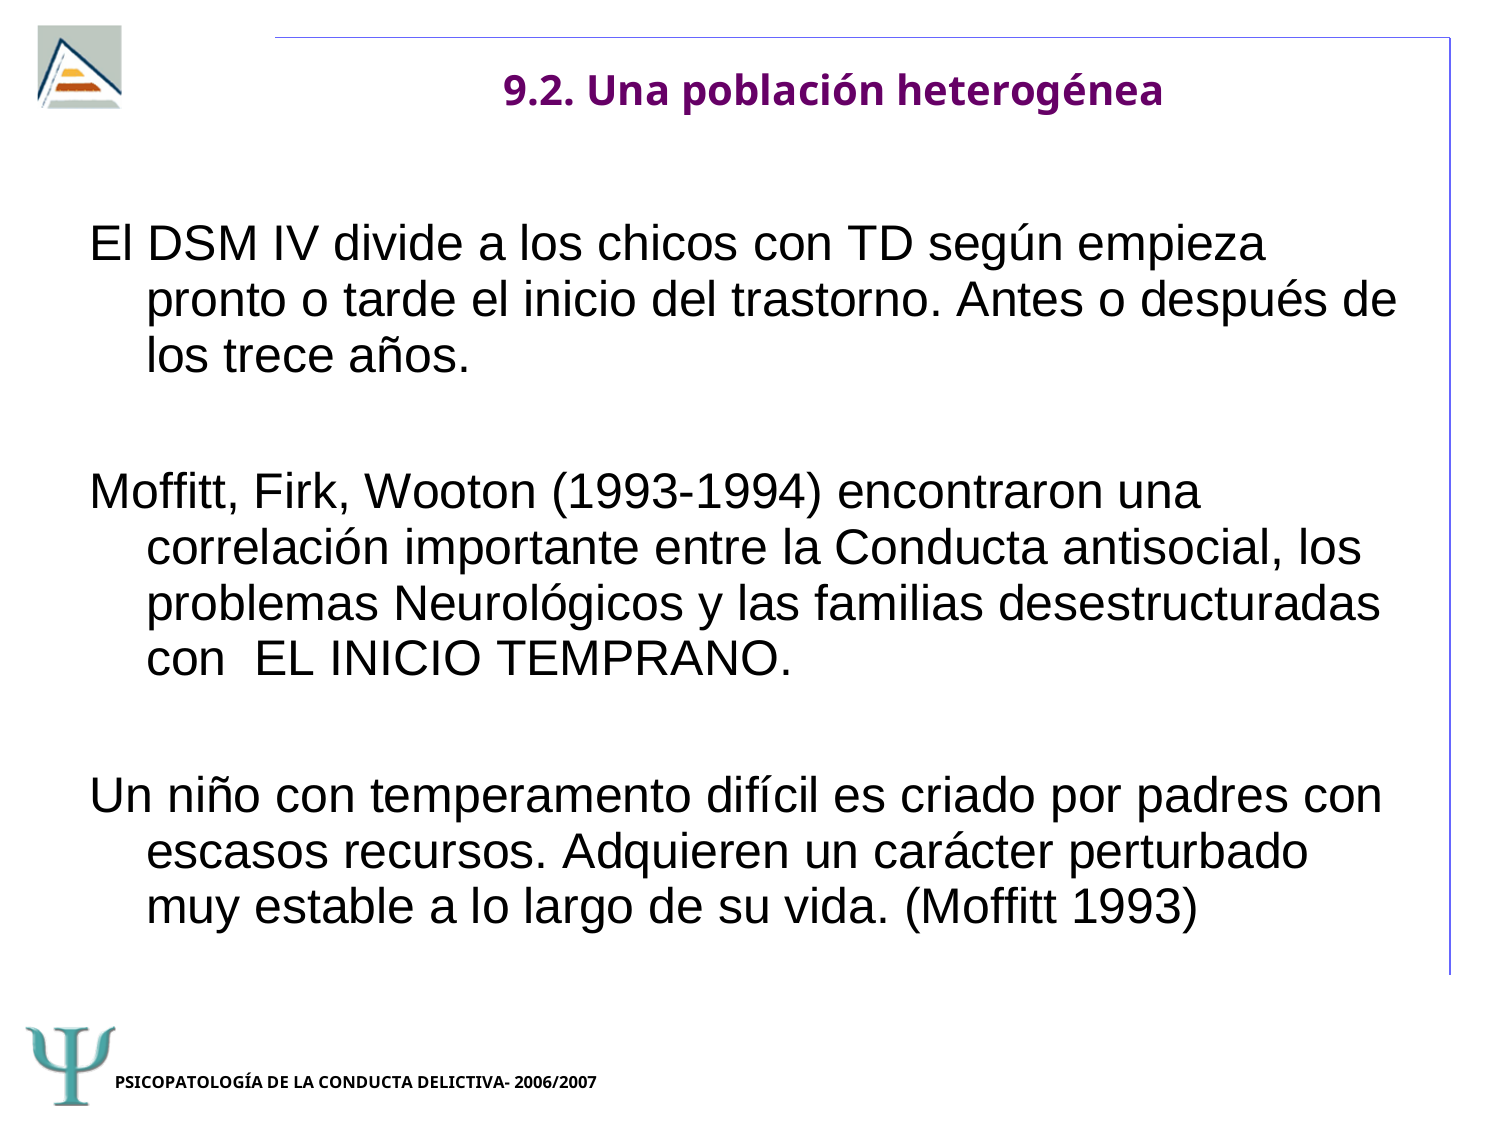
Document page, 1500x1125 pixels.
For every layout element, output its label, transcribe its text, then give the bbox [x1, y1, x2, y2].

list El DSM IV divide a los chicos con TD según empieza pronto o tarde el inicio del trastorno. Antes o después de los trece años. Moffitt, Firk, Wooton (1993-1994) encontraron una correlación importante entre la Conducta antisocial, los problemas Neurológicos y las familias desestructuradas con EL INICIO TEMPRANO. Un niño con temperamento difícil es criado por padres con escasos recursos. Adquieren un carácter perturbado muy estable a lo largo de su vida. (Moffitt 1993) [75, 148, 1426, 1125]
title 9.2. Una población heterogénea [265, 42, 1404, 136]
picture [24, 1024, 75, 1106]
picture [37, 24, 122, 109]
